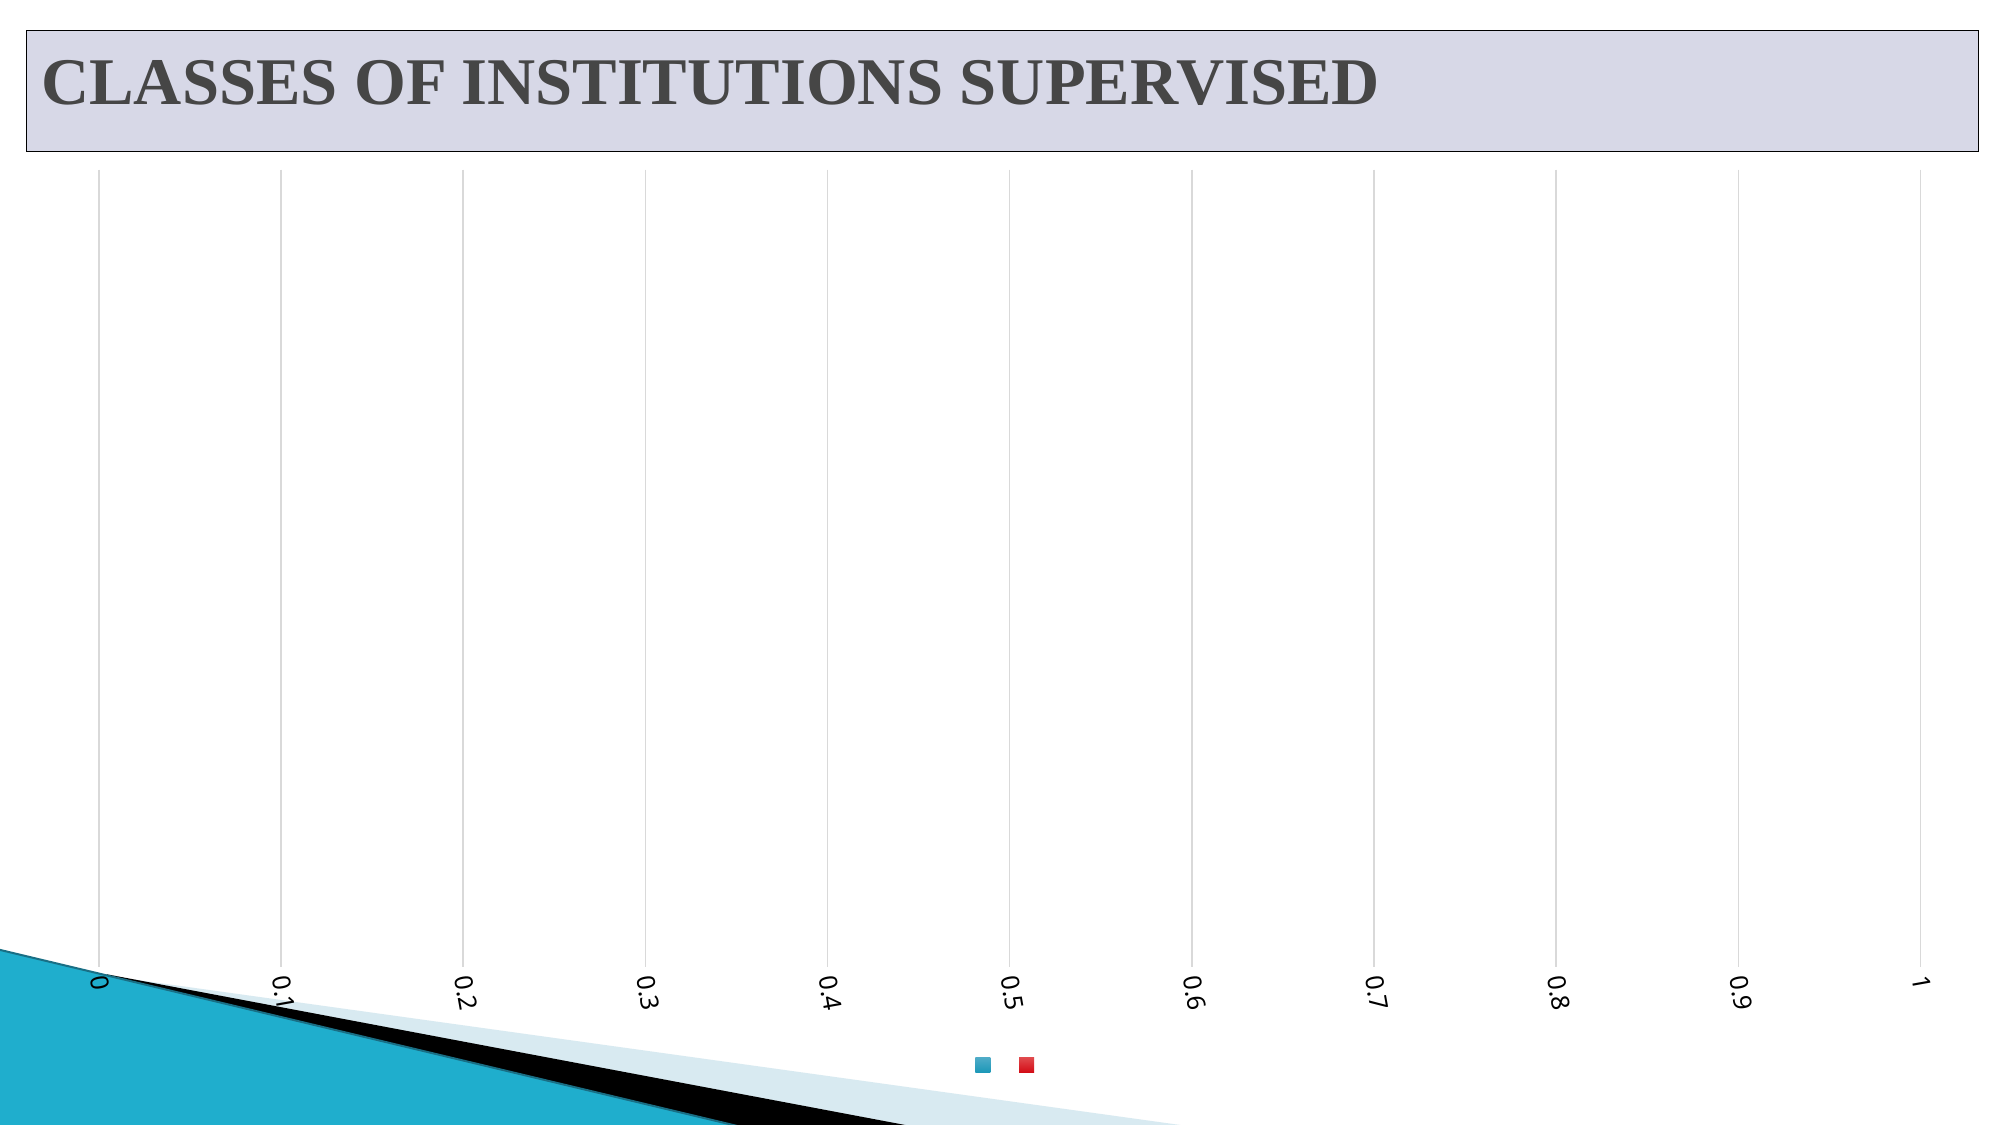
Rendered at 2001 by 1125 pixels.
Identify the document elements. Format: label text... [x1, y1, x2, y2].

title CLASSES OF INSTITUTIONS SUPERVISED [26, 30, 1979, 152]
chart [43, 151, 1979, 1089]
